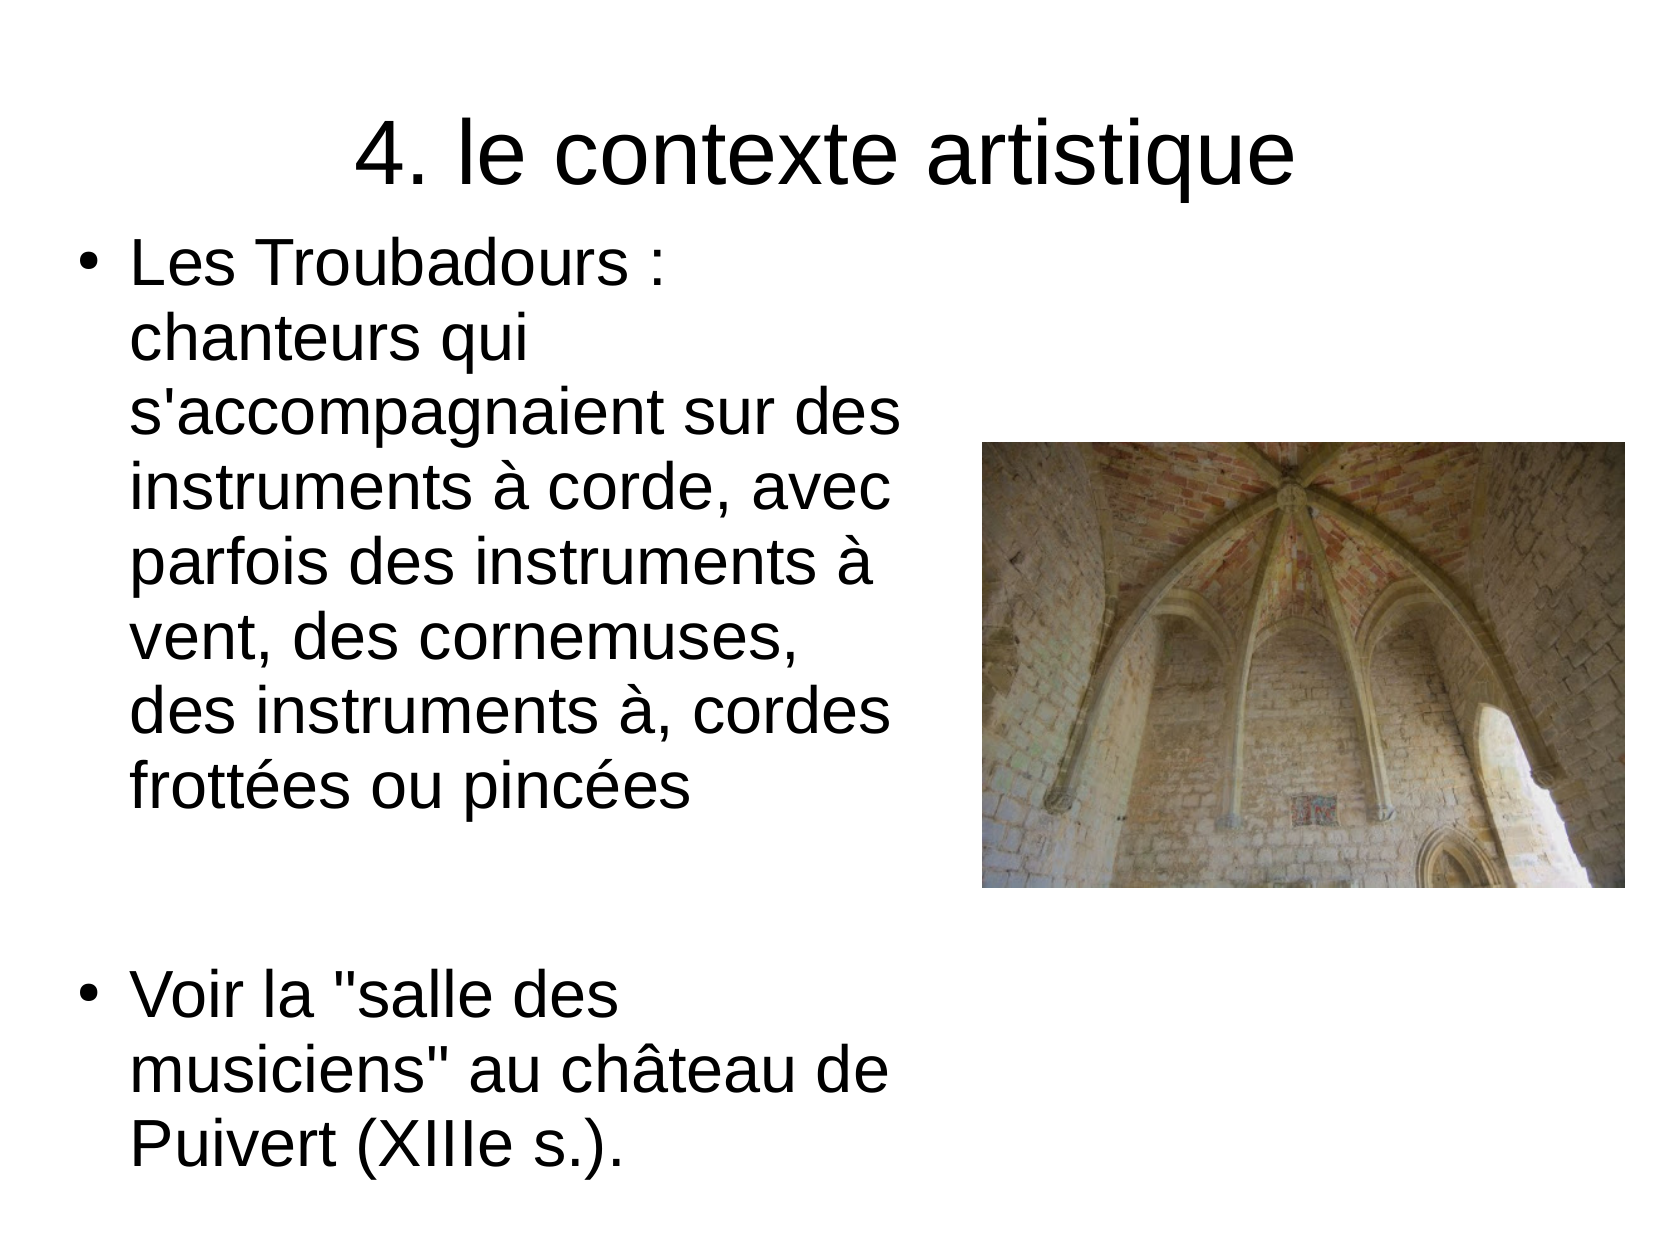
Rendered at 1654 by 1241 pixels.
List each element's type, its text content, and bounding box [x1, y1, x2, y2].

picture [982, 442, 1625, 888]
list Les Troubadours : chanteurs qui s'accompagnaient sur des instruments à corde, avec parfois des instruments à vent, des cornemuses, des instruments à, cordes frottées ou pincées Voir la "salle des musiciens" au château de Puivert (XIIIe s.). [59, 224, 916, 1182]
title 4. le contexte artistique [82, 49, 1571, 257]
